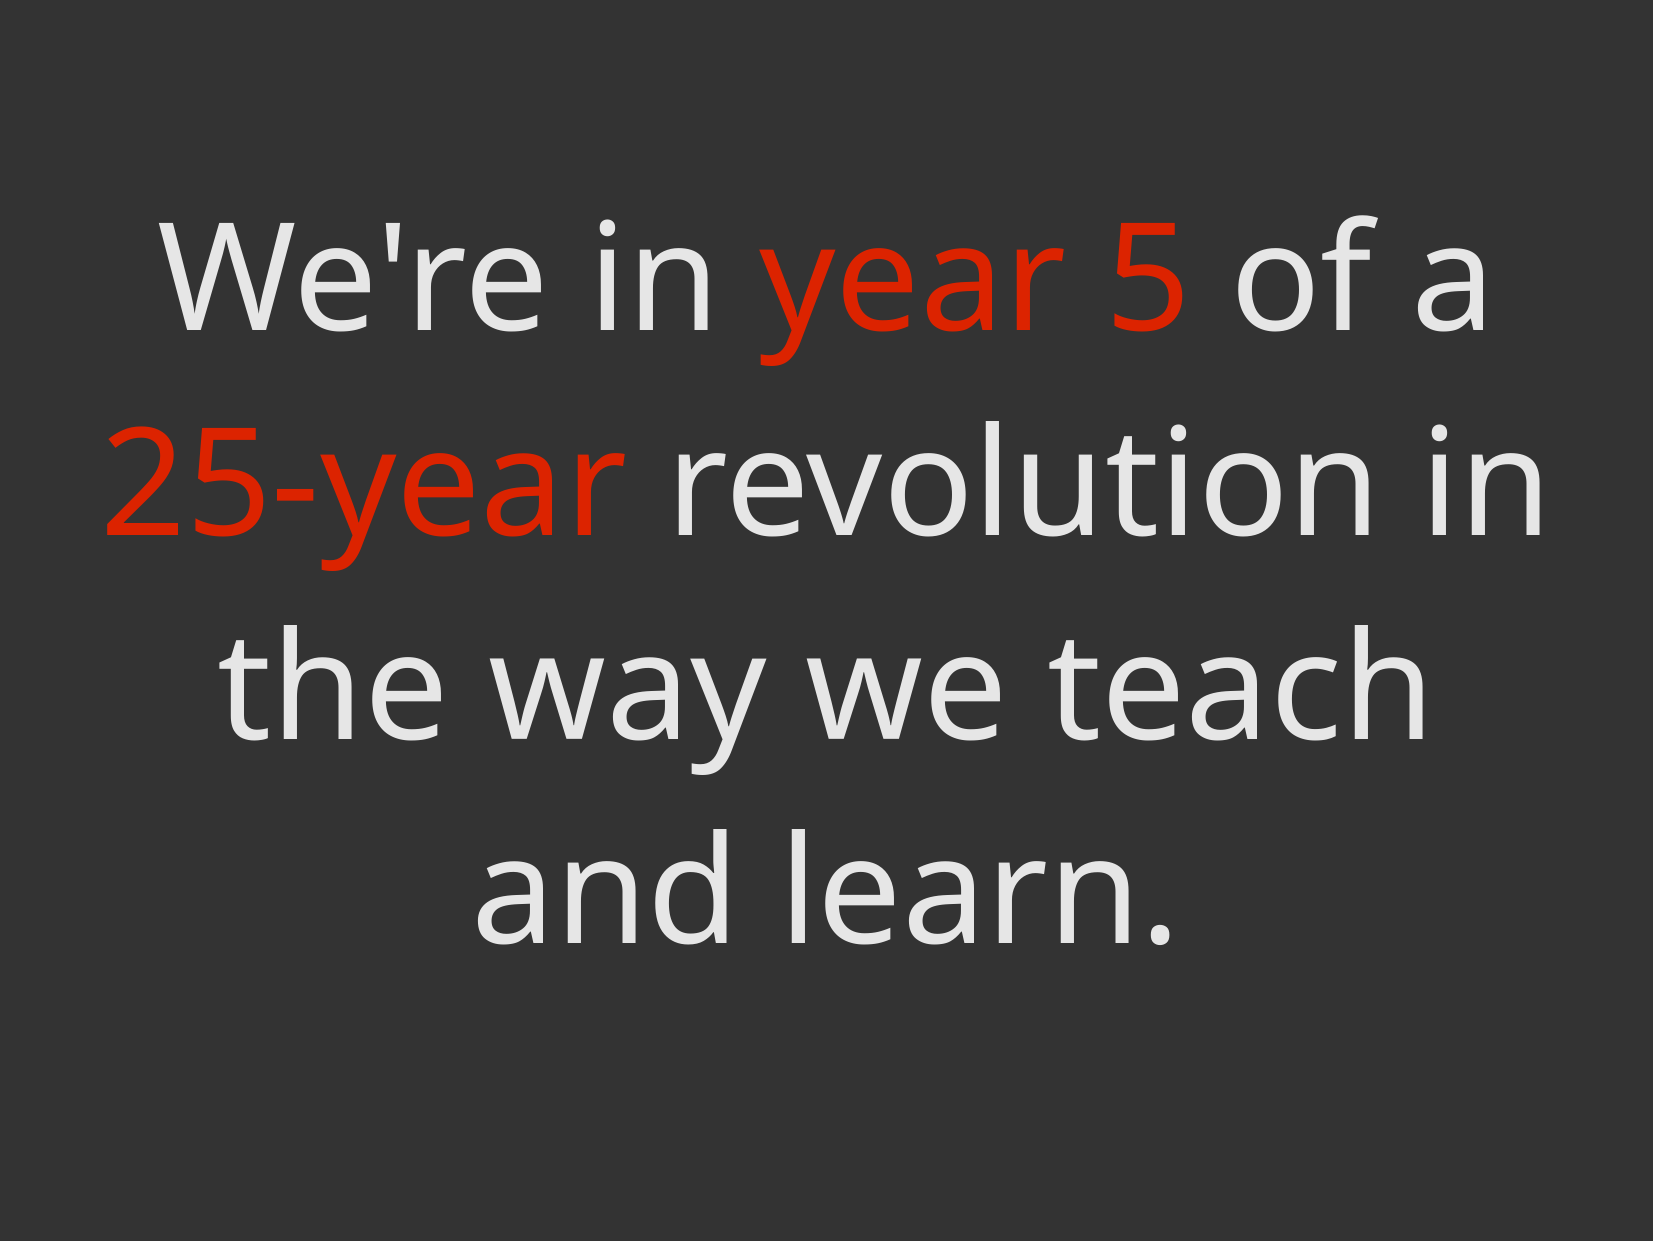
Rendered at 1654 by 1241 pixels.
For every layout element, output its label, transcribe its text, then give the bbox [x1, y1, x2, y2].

subtitle We're in year 5 of a 25-year revolution in the way we teach and learn. [82, 56, 1571, 1102]
